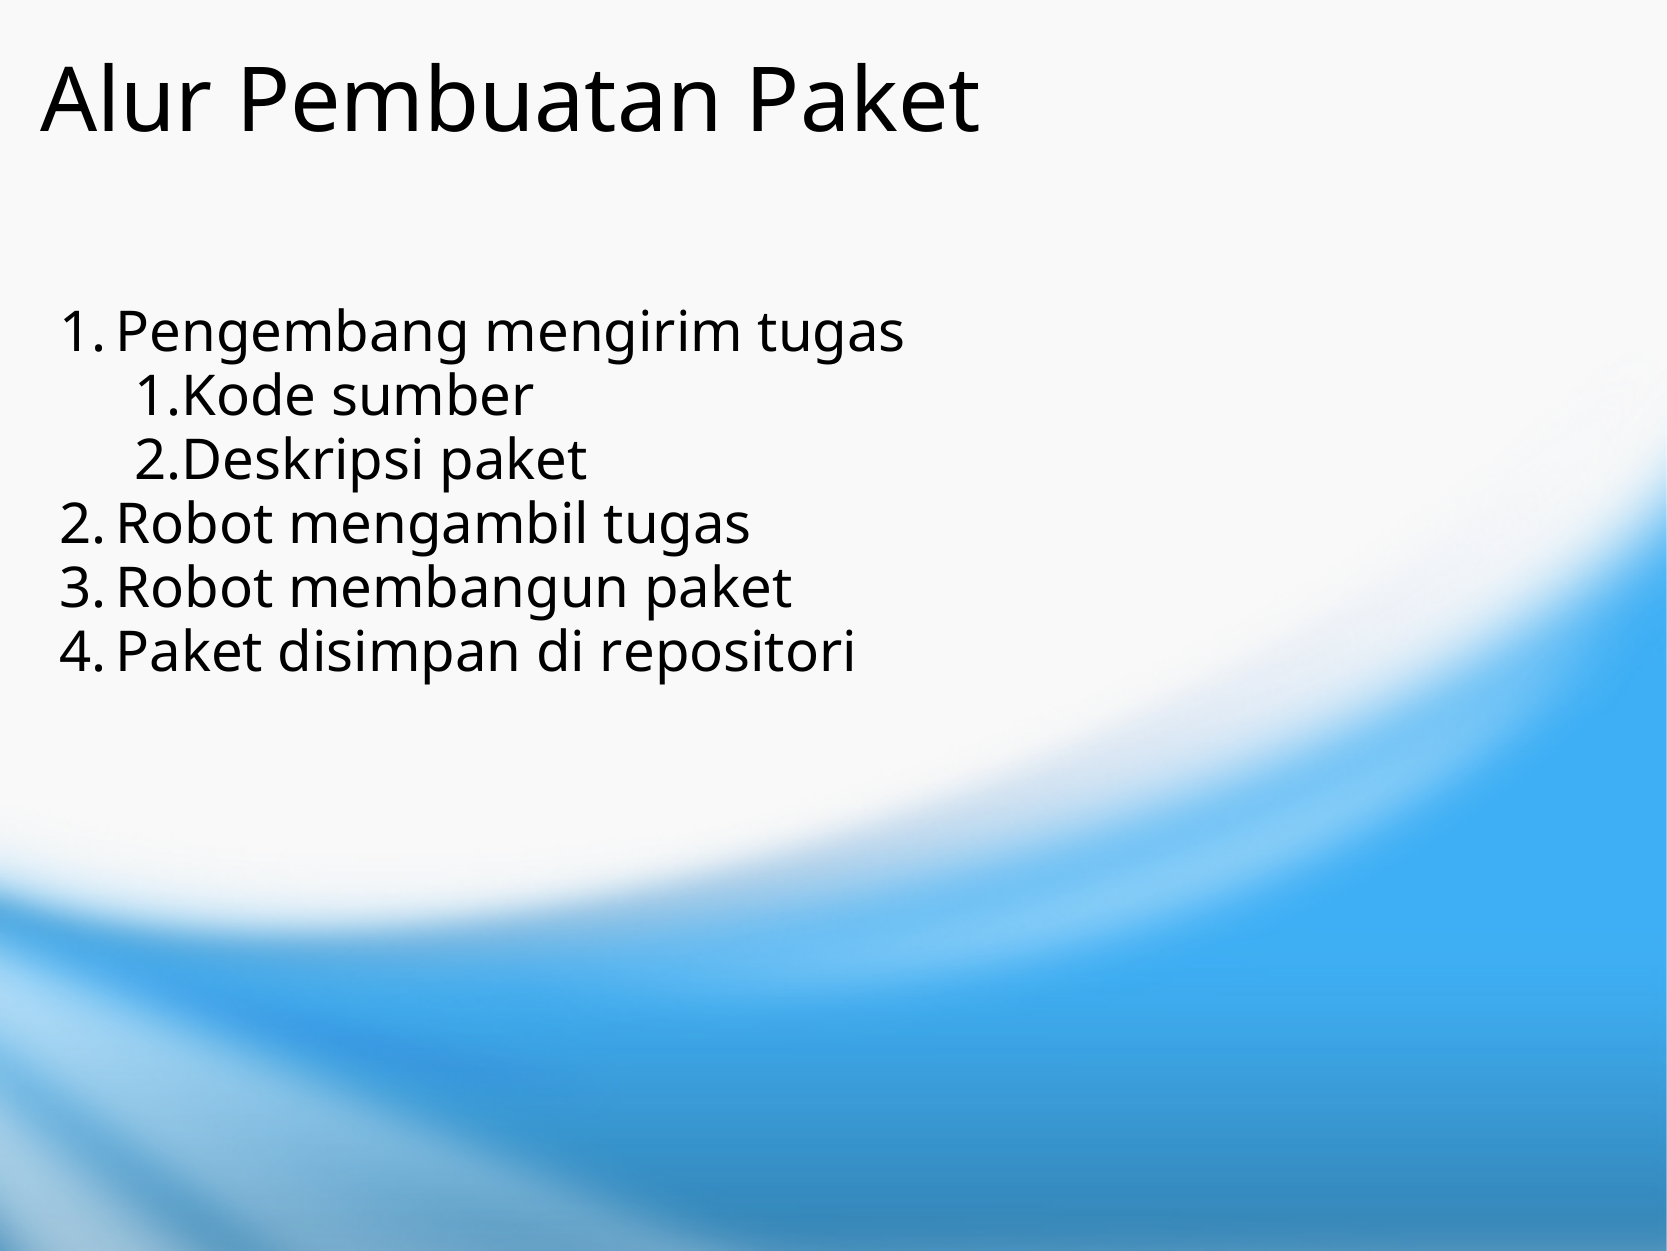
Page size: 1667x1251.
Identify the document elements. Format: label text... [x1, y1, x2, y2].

picture [0, 0, 1667, 1251]
list Pengembang mengirim tugas Kode sumber Deskripsi paket Robot mengambil tugas Robot membangun paket Paket disimpan di repositori [40, 300, 1627, 1201]
title Alur Pembuatan Paket [40, 50, 1627, 201]
